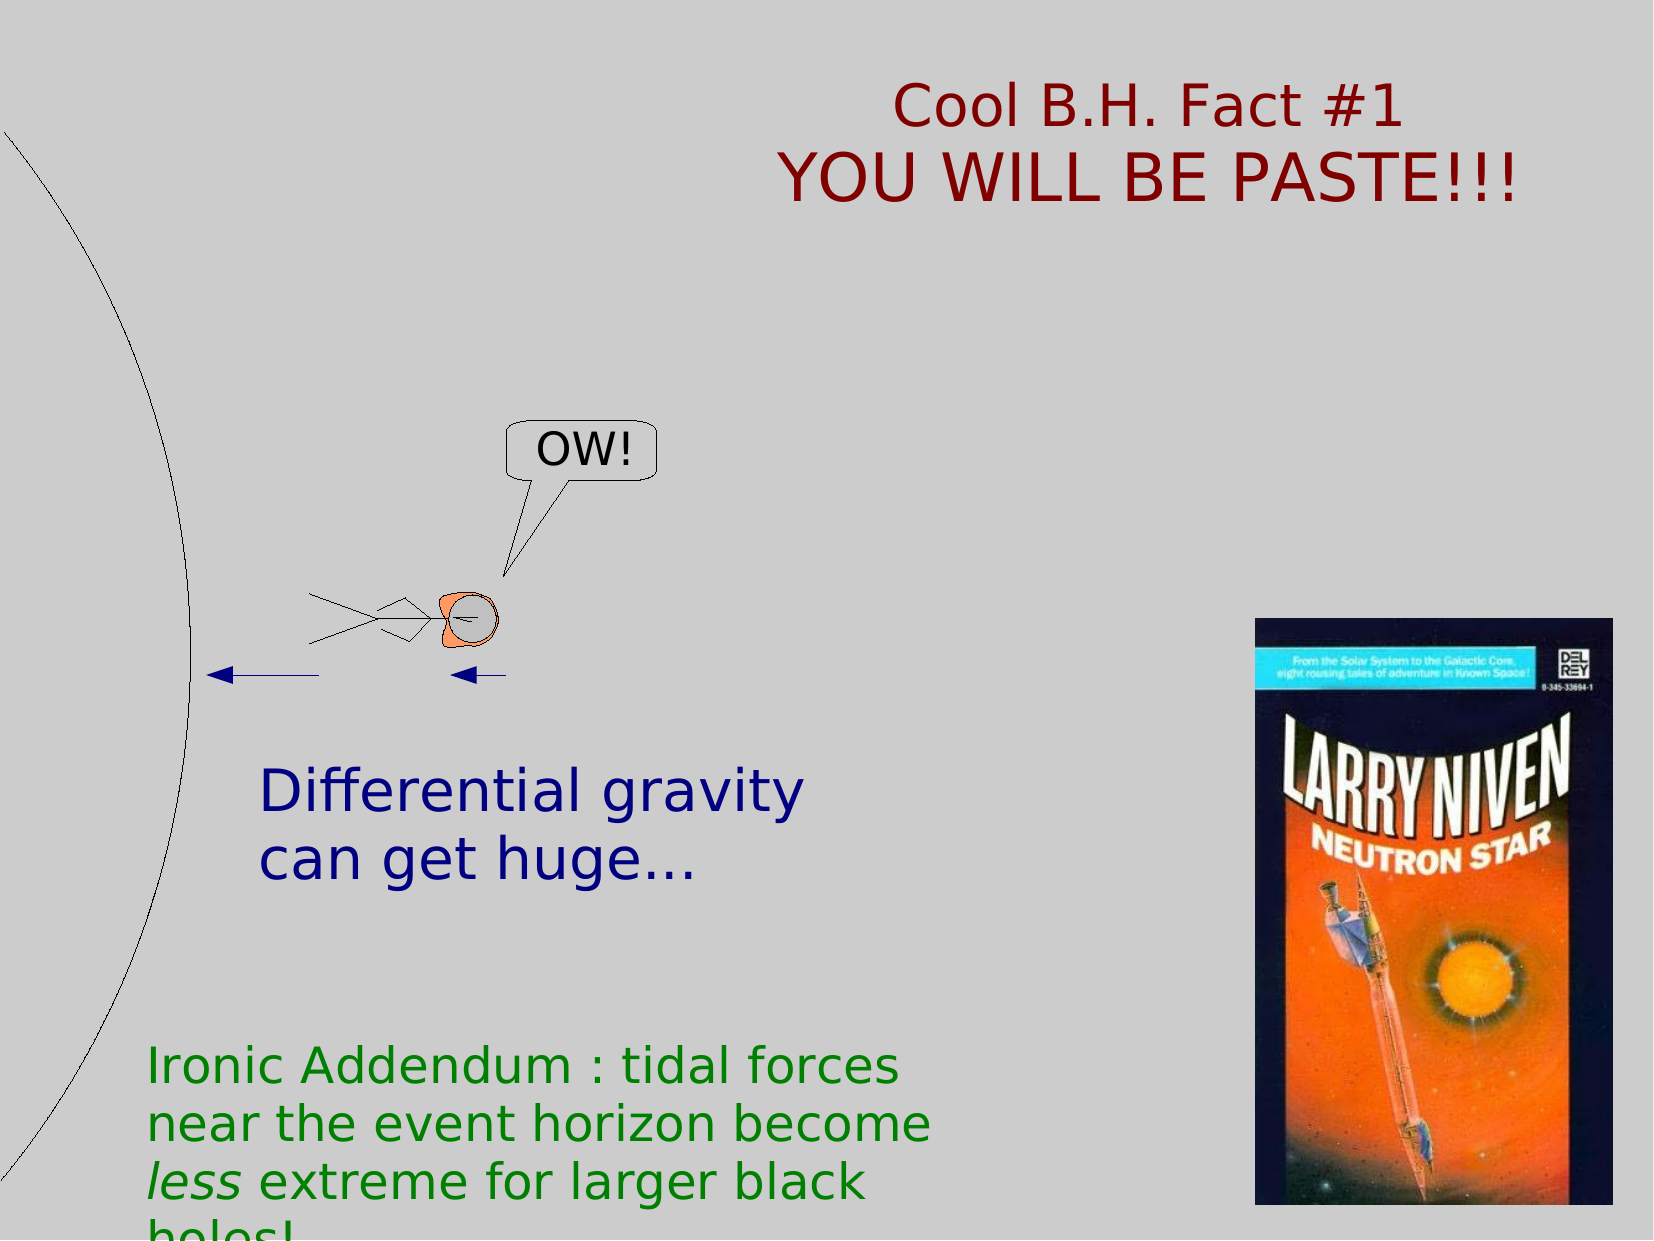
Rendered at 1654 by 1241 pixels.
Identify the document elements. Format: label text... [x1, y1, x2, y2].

text_box Differential gravity can get huge... [243, 750, 901, 901]
picture [1255, 618, 1613, 1205]
text_box Cool B.H. Fact #1 YOU WILL BE PASTE!!! [762, 64, 1538, 226]
text_box Ironic Addendum : tidal forces near the event horizon become less extreme for larger black holes! [131, 1029, 1041, 1219]
text_box OW! [517, 412, 651, 501]
text_box [439, 592, 499, 648]
